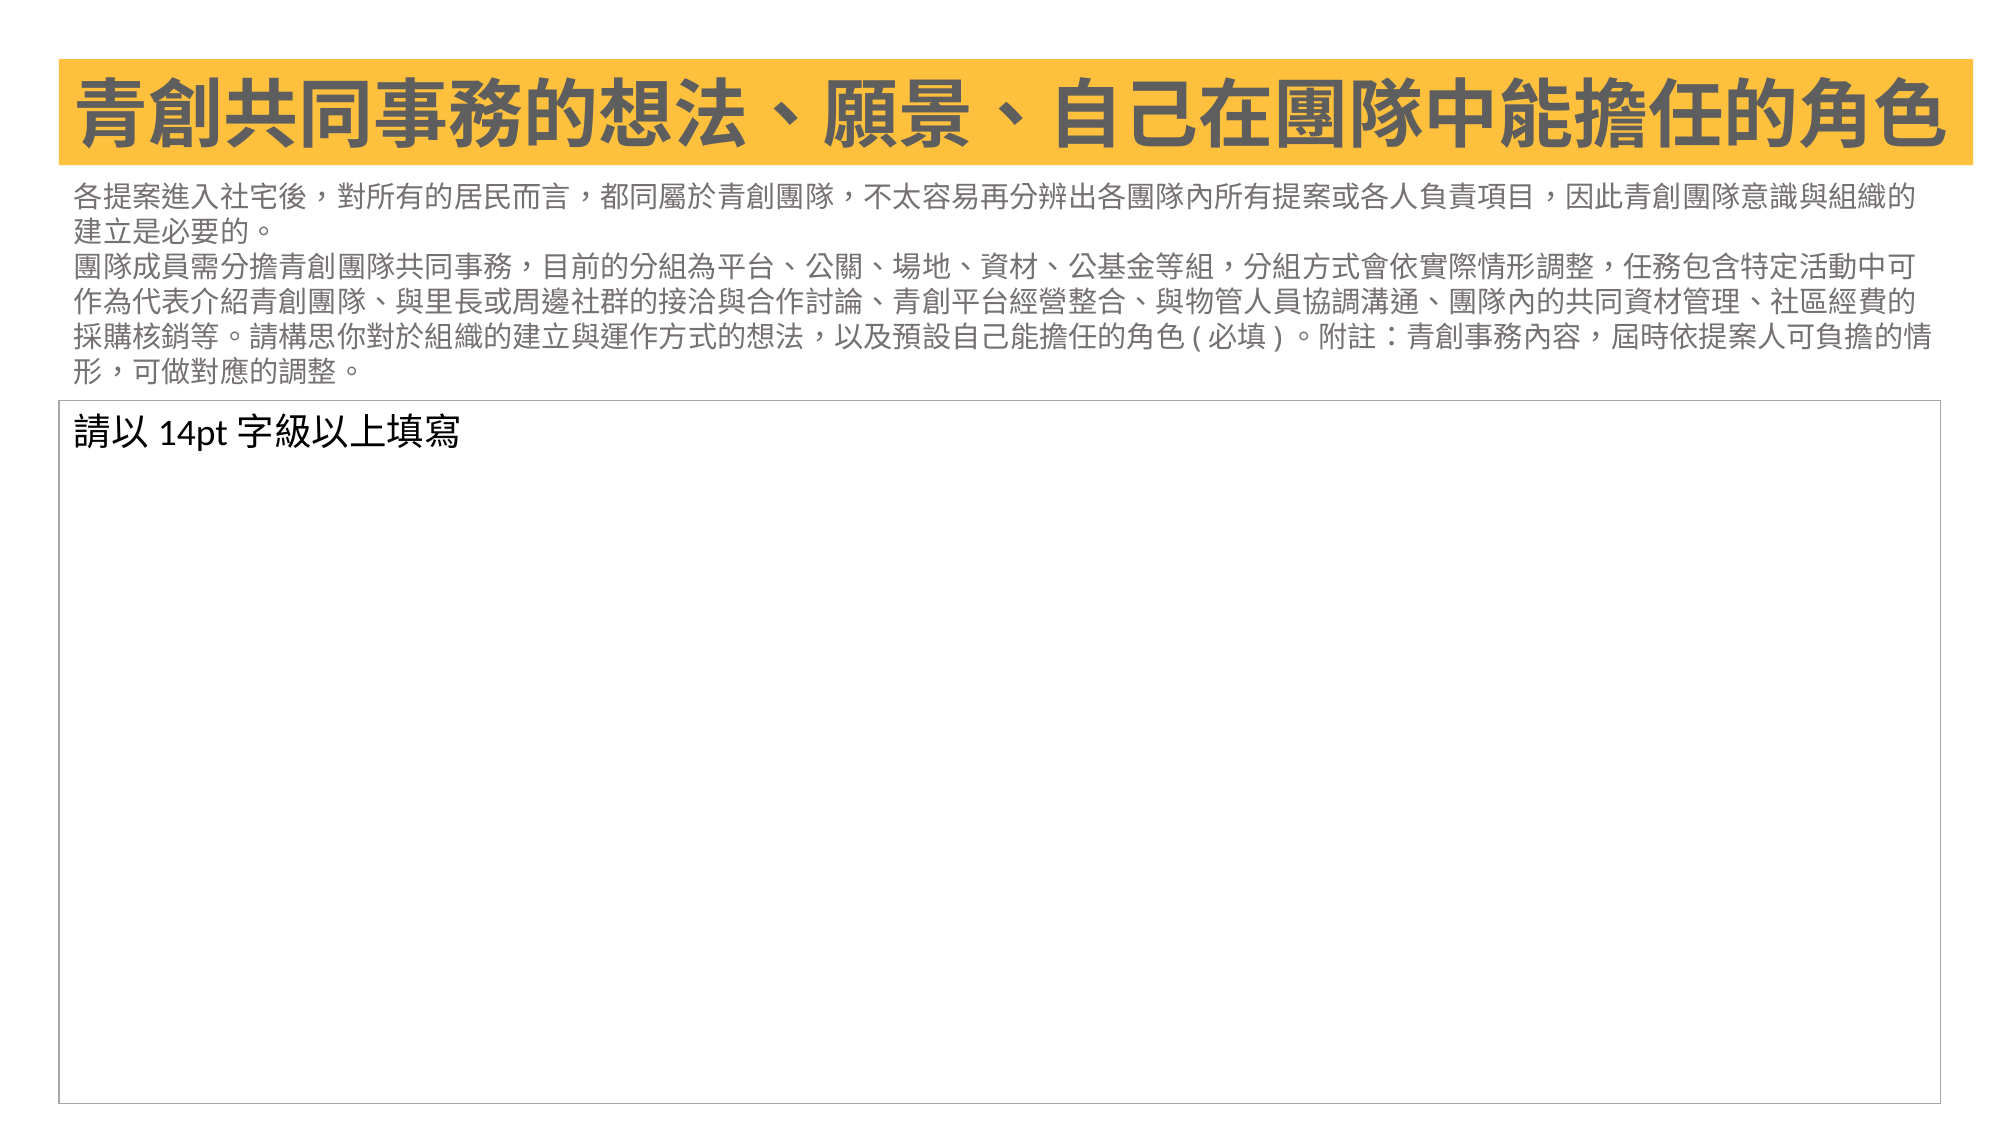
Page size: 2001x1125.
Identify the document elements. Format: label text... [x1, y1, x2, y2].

text_box 請以14pt字級以上填寫 [58, 400, 1941, 1104]
text_box 各提案進入社宅後，對所有的居民而言，都同屬於青創團隊，不太容易再分辨出各團隊內所有提案或各人負責項目，因此青創團隊意識與組織的建立是必要的。 團隊成員需分擔青創團隊共同事務，目前的分組為平台、公關、場地、資材、公基金等組，分組方式會依實際情形調整，任務包含特定活動中可作為代表介紹青創團隊、與里長或周邊社群的接洽與合作討論、青創平台經營整合、與物管人員協調溝通、團隊內的共同資材管理、社區經費的採購核銷等。請構思你對於組織的建立與運作方式的想法，以及預設自己能擔任的角色(必填)。附註：青創事務內容，屆時依提案人可負擔的情形，可做對應的調整。 [58, 171, 1949, 399]
text_box 青創共同事務的想法、願景、自己在團隊中能擔任的角色 [58, 59, 1974, 166]
